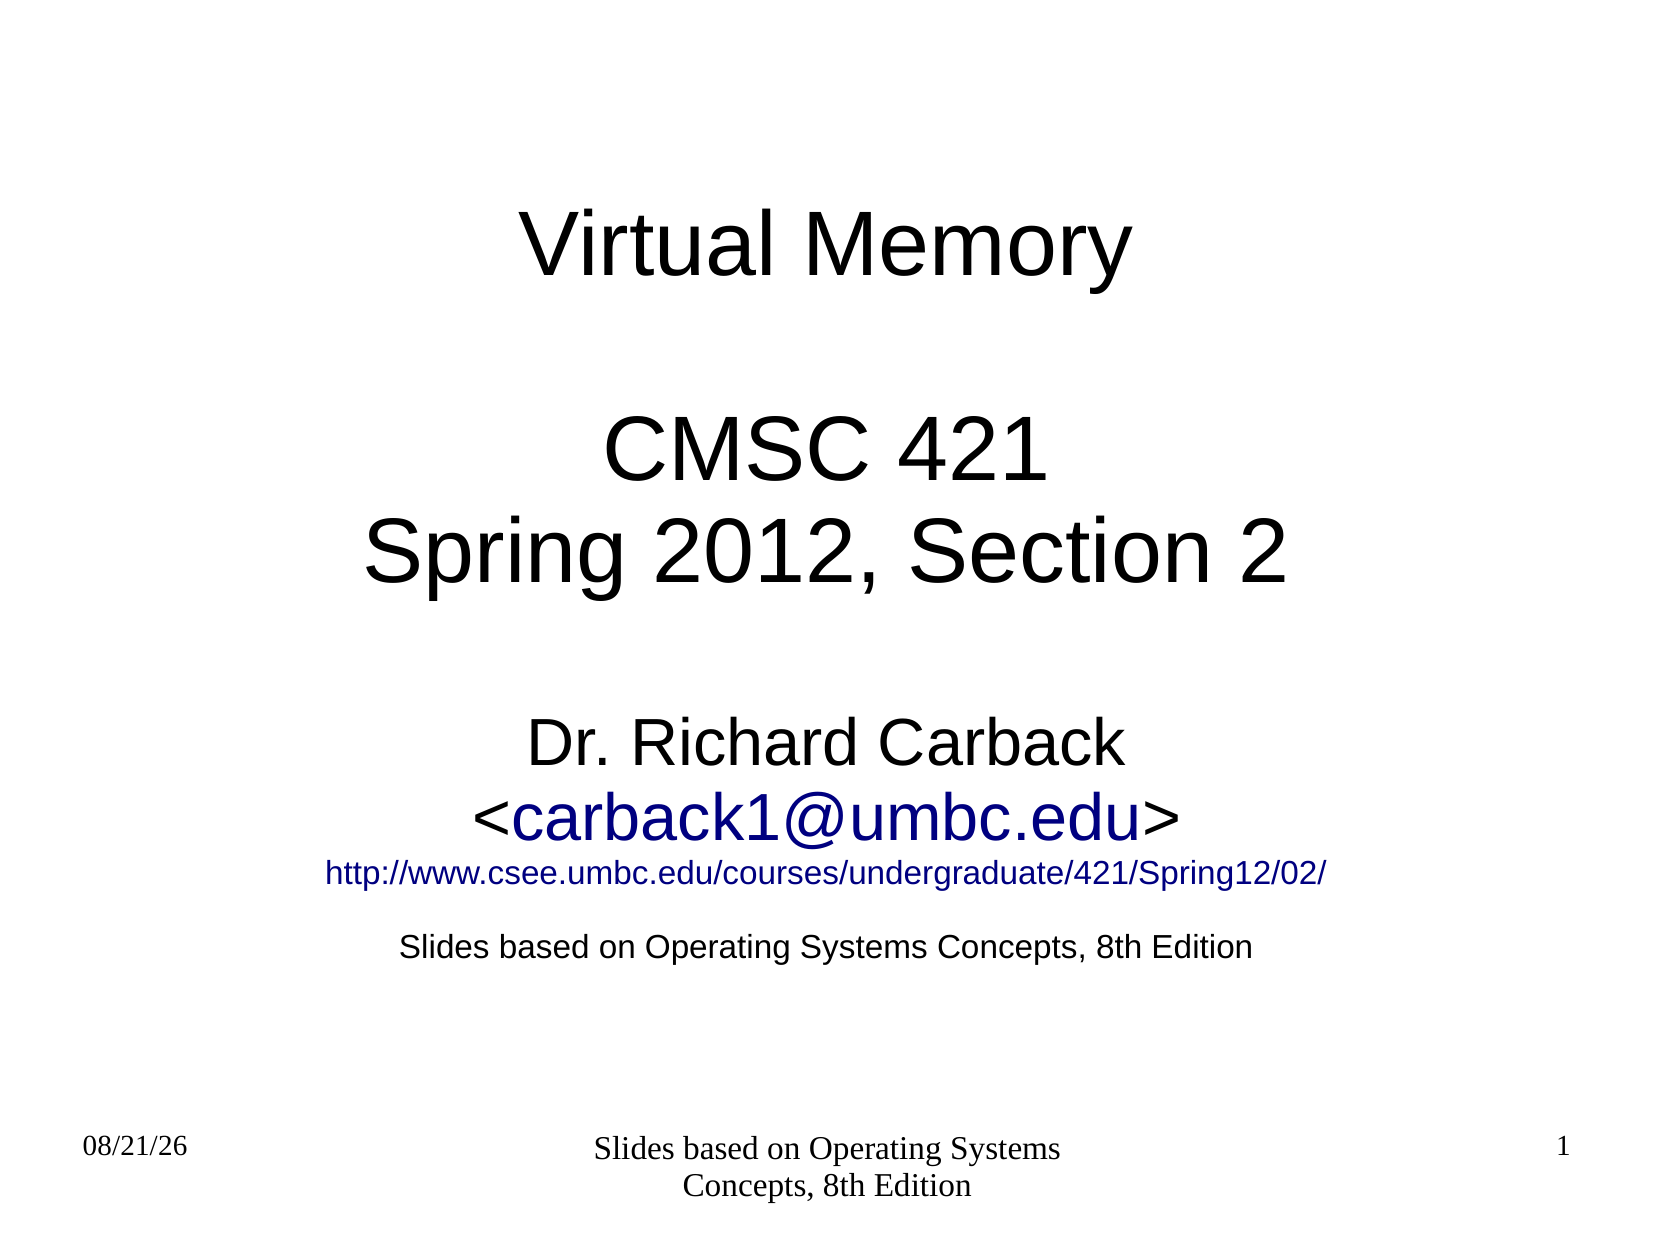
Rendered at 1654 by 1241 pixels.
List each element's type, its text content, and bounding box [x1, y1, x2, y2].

subtitle Virtual Memory CMSC 421 Spring 2012, Section 2 Dr. Richard Carback <carback1@umbc.edu> http://www.csee.umbc.edu/courses/undergraduate/421/Spring12/02/ Slides based on Operating Systems Concepts, 8th Edition [82, 49, 1571, 1109]
